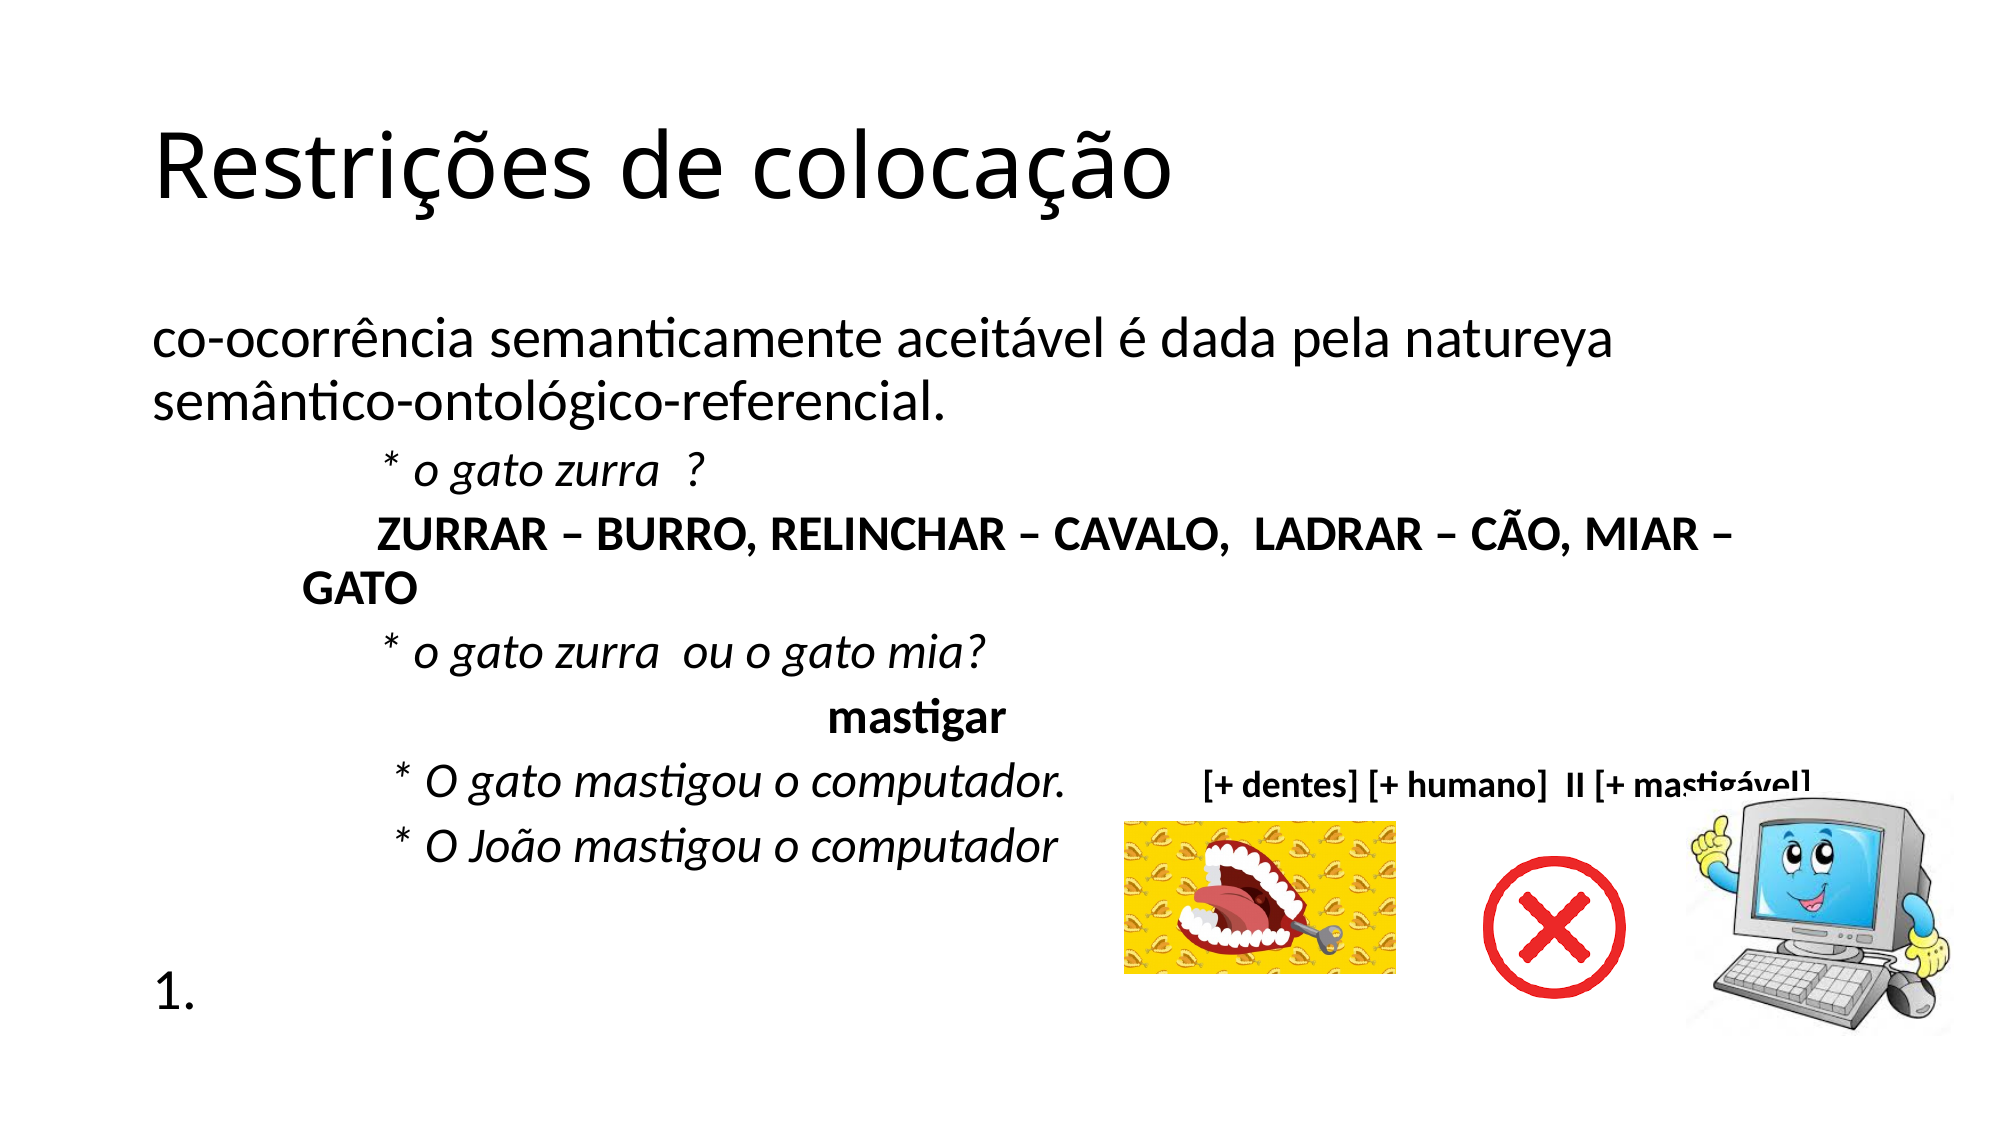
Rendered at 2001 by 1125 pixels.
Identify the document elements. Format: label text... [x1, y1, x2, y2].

picture [1456, 829, 1652, 1025]
picture [1124, 821, 1396, 974]
title Restrições de colocação [137, 59, 1863, 278]
list co-ocorrência semanticamente aceitável é dada pela natureya semântico-ontológico-referencial. * o gato zurra ? ZURRAR – BURRO, RELINCHAR – CAVALO, LADRAR – CÃO, MIAR –GATO * o gato zurra ou o gato mia? mastigar * O gato mastigou o computador. [+ dentes] [+ humano] II [+ mastigável] * O João mastigou o computador [137, 299, 1863, 1014]
picture [1686, 791, 1954, 1036]
